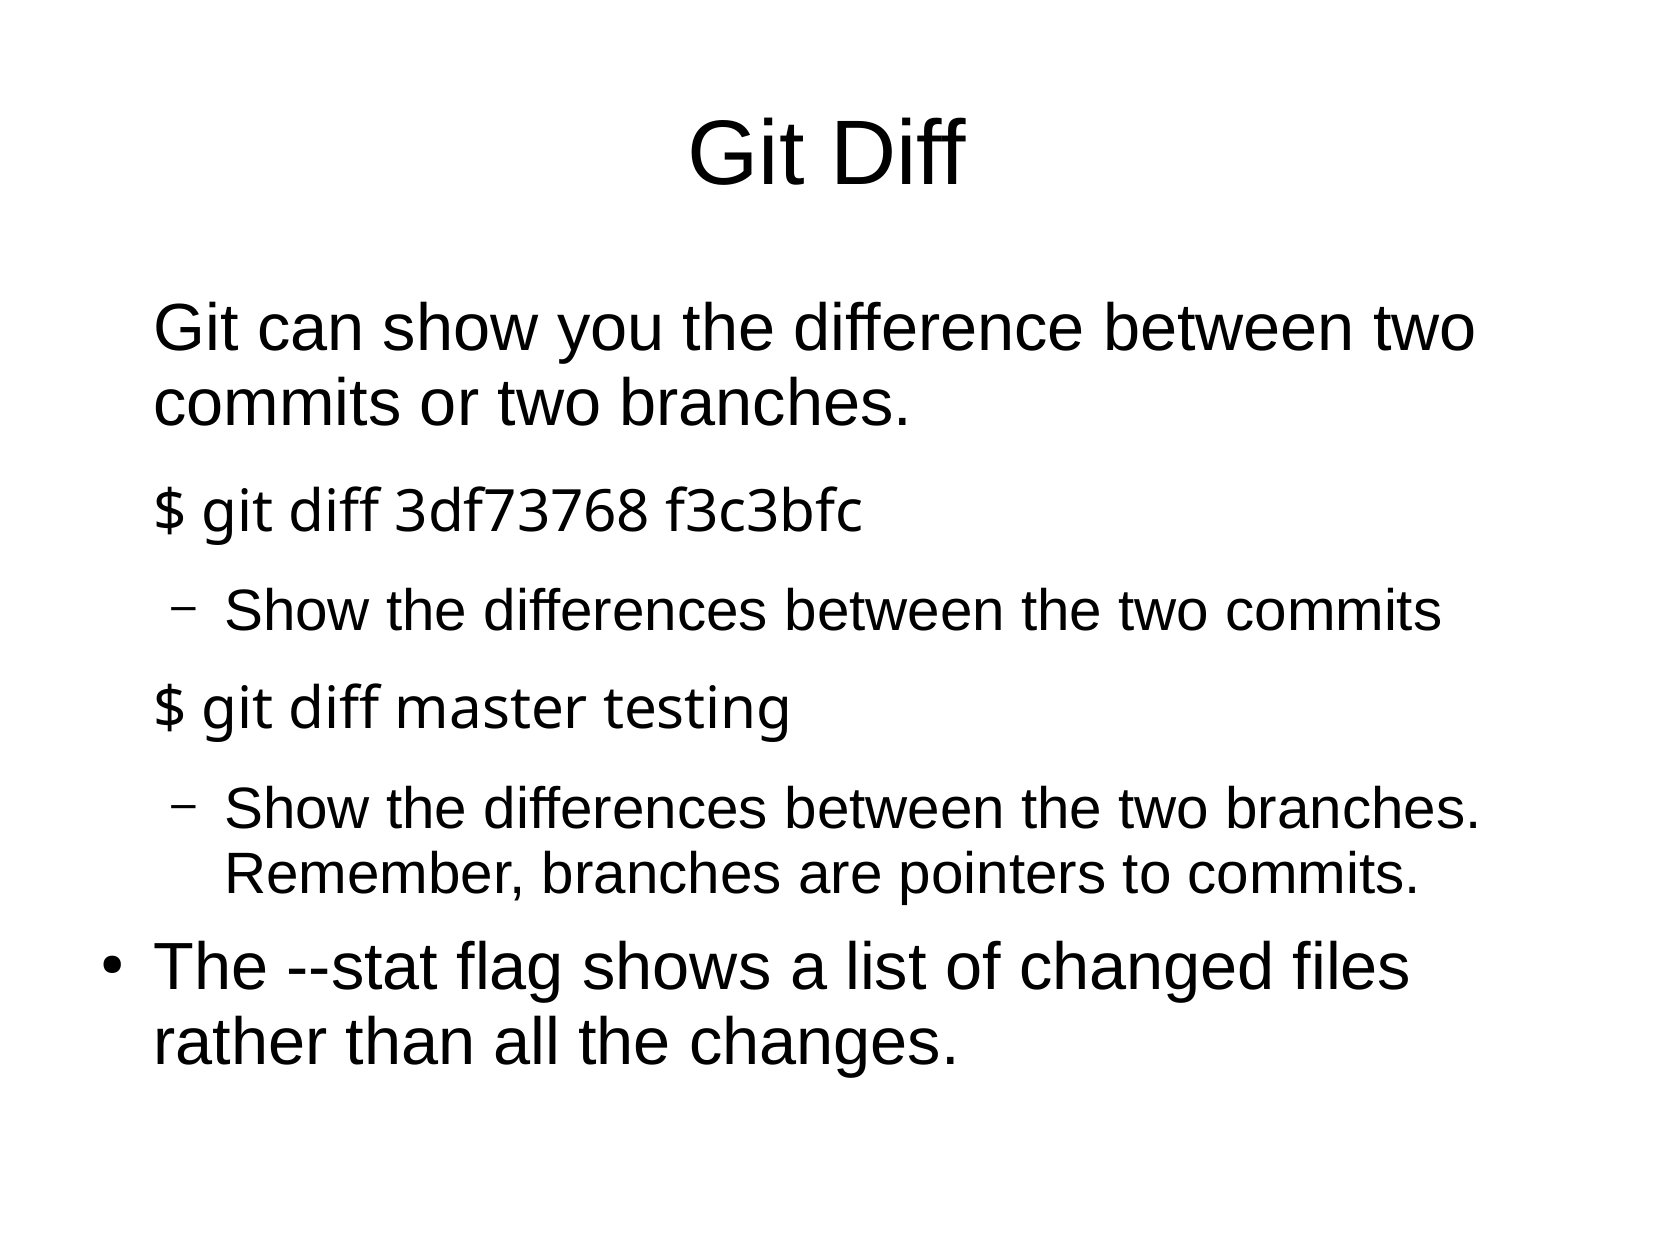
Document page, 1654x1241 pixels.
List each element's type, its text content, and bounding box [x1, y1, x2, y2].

list Git can show you the difference between two commits or two branches. $ git diff 3df73768 f3c3bfc Show the differences between the two commits $ git diff master testing Show the differences between the two branches. Remember, branches are pointers to commits. The --stat flag shows a list of changed files rather than all the changes. [82, 290, 1571, 1201]
title Git Diff [82, 49, 1571, 257]
